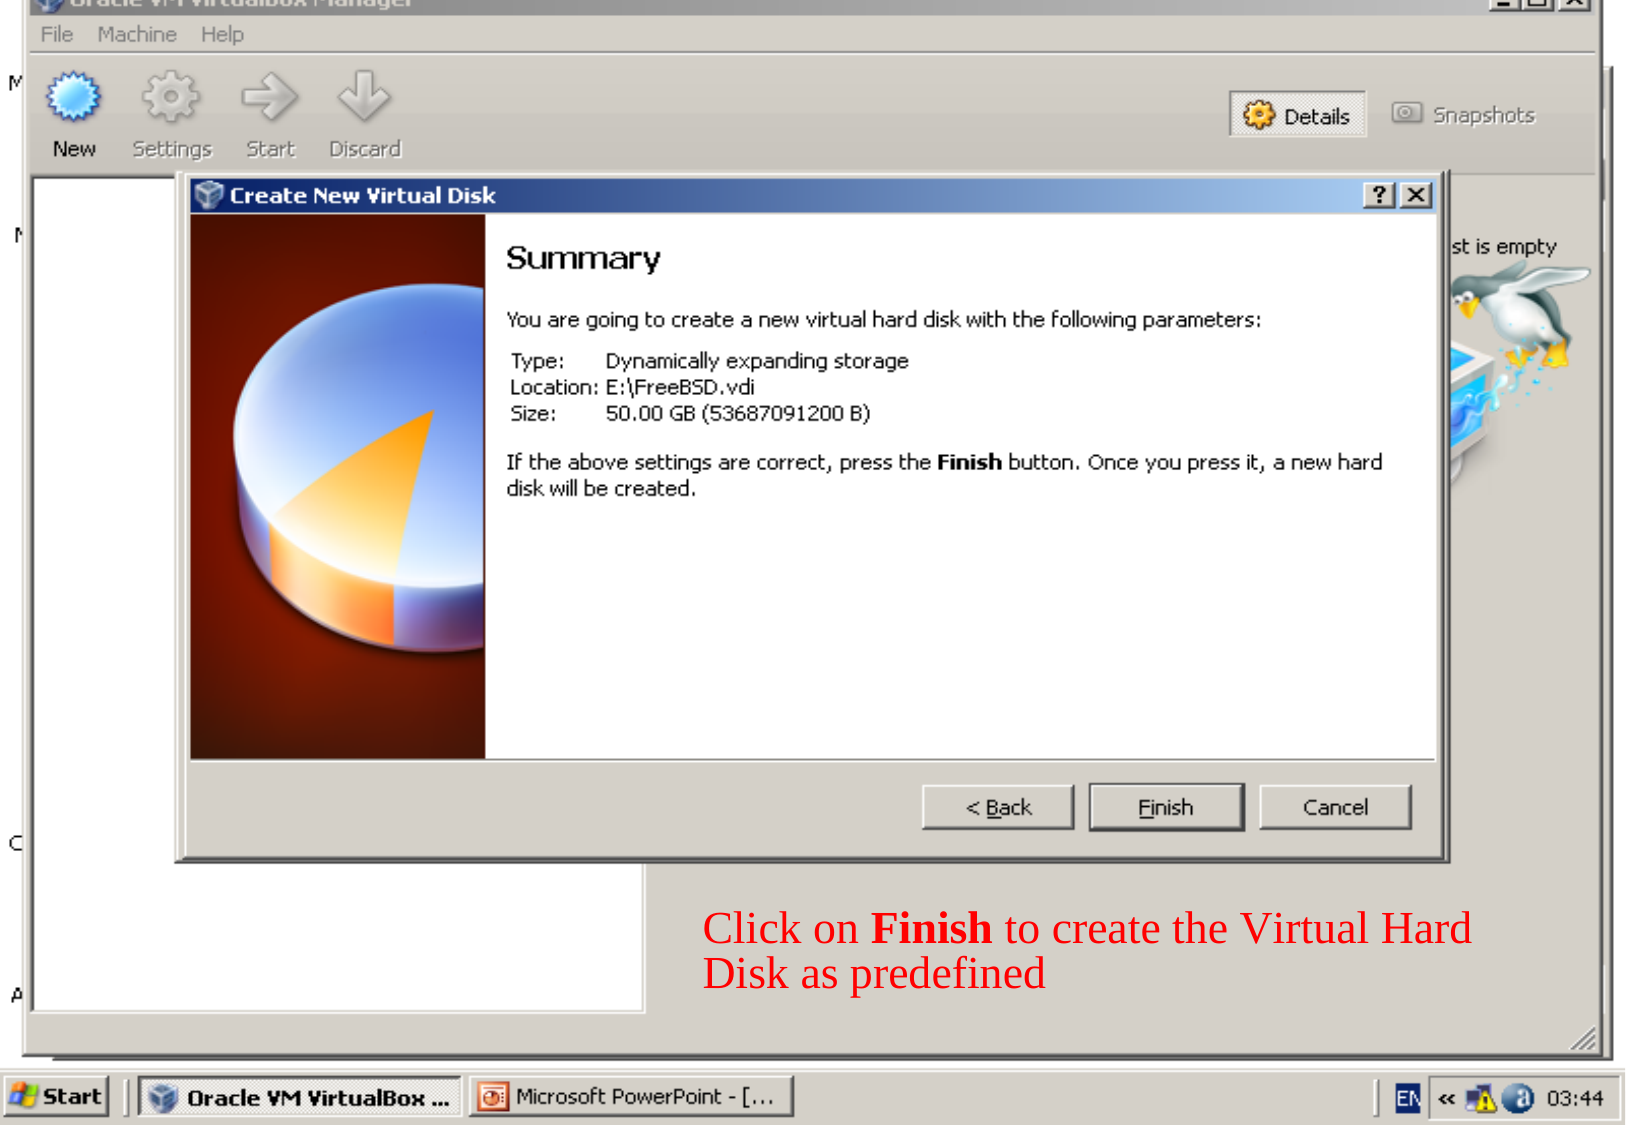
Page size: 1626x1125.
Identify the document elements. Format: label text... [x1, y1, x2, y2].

picture [0, 0, 1626, 1125]
text_box Click on Finish to create the Virtual Hard Disk as predefined [687, 899, 1526, 1006]
